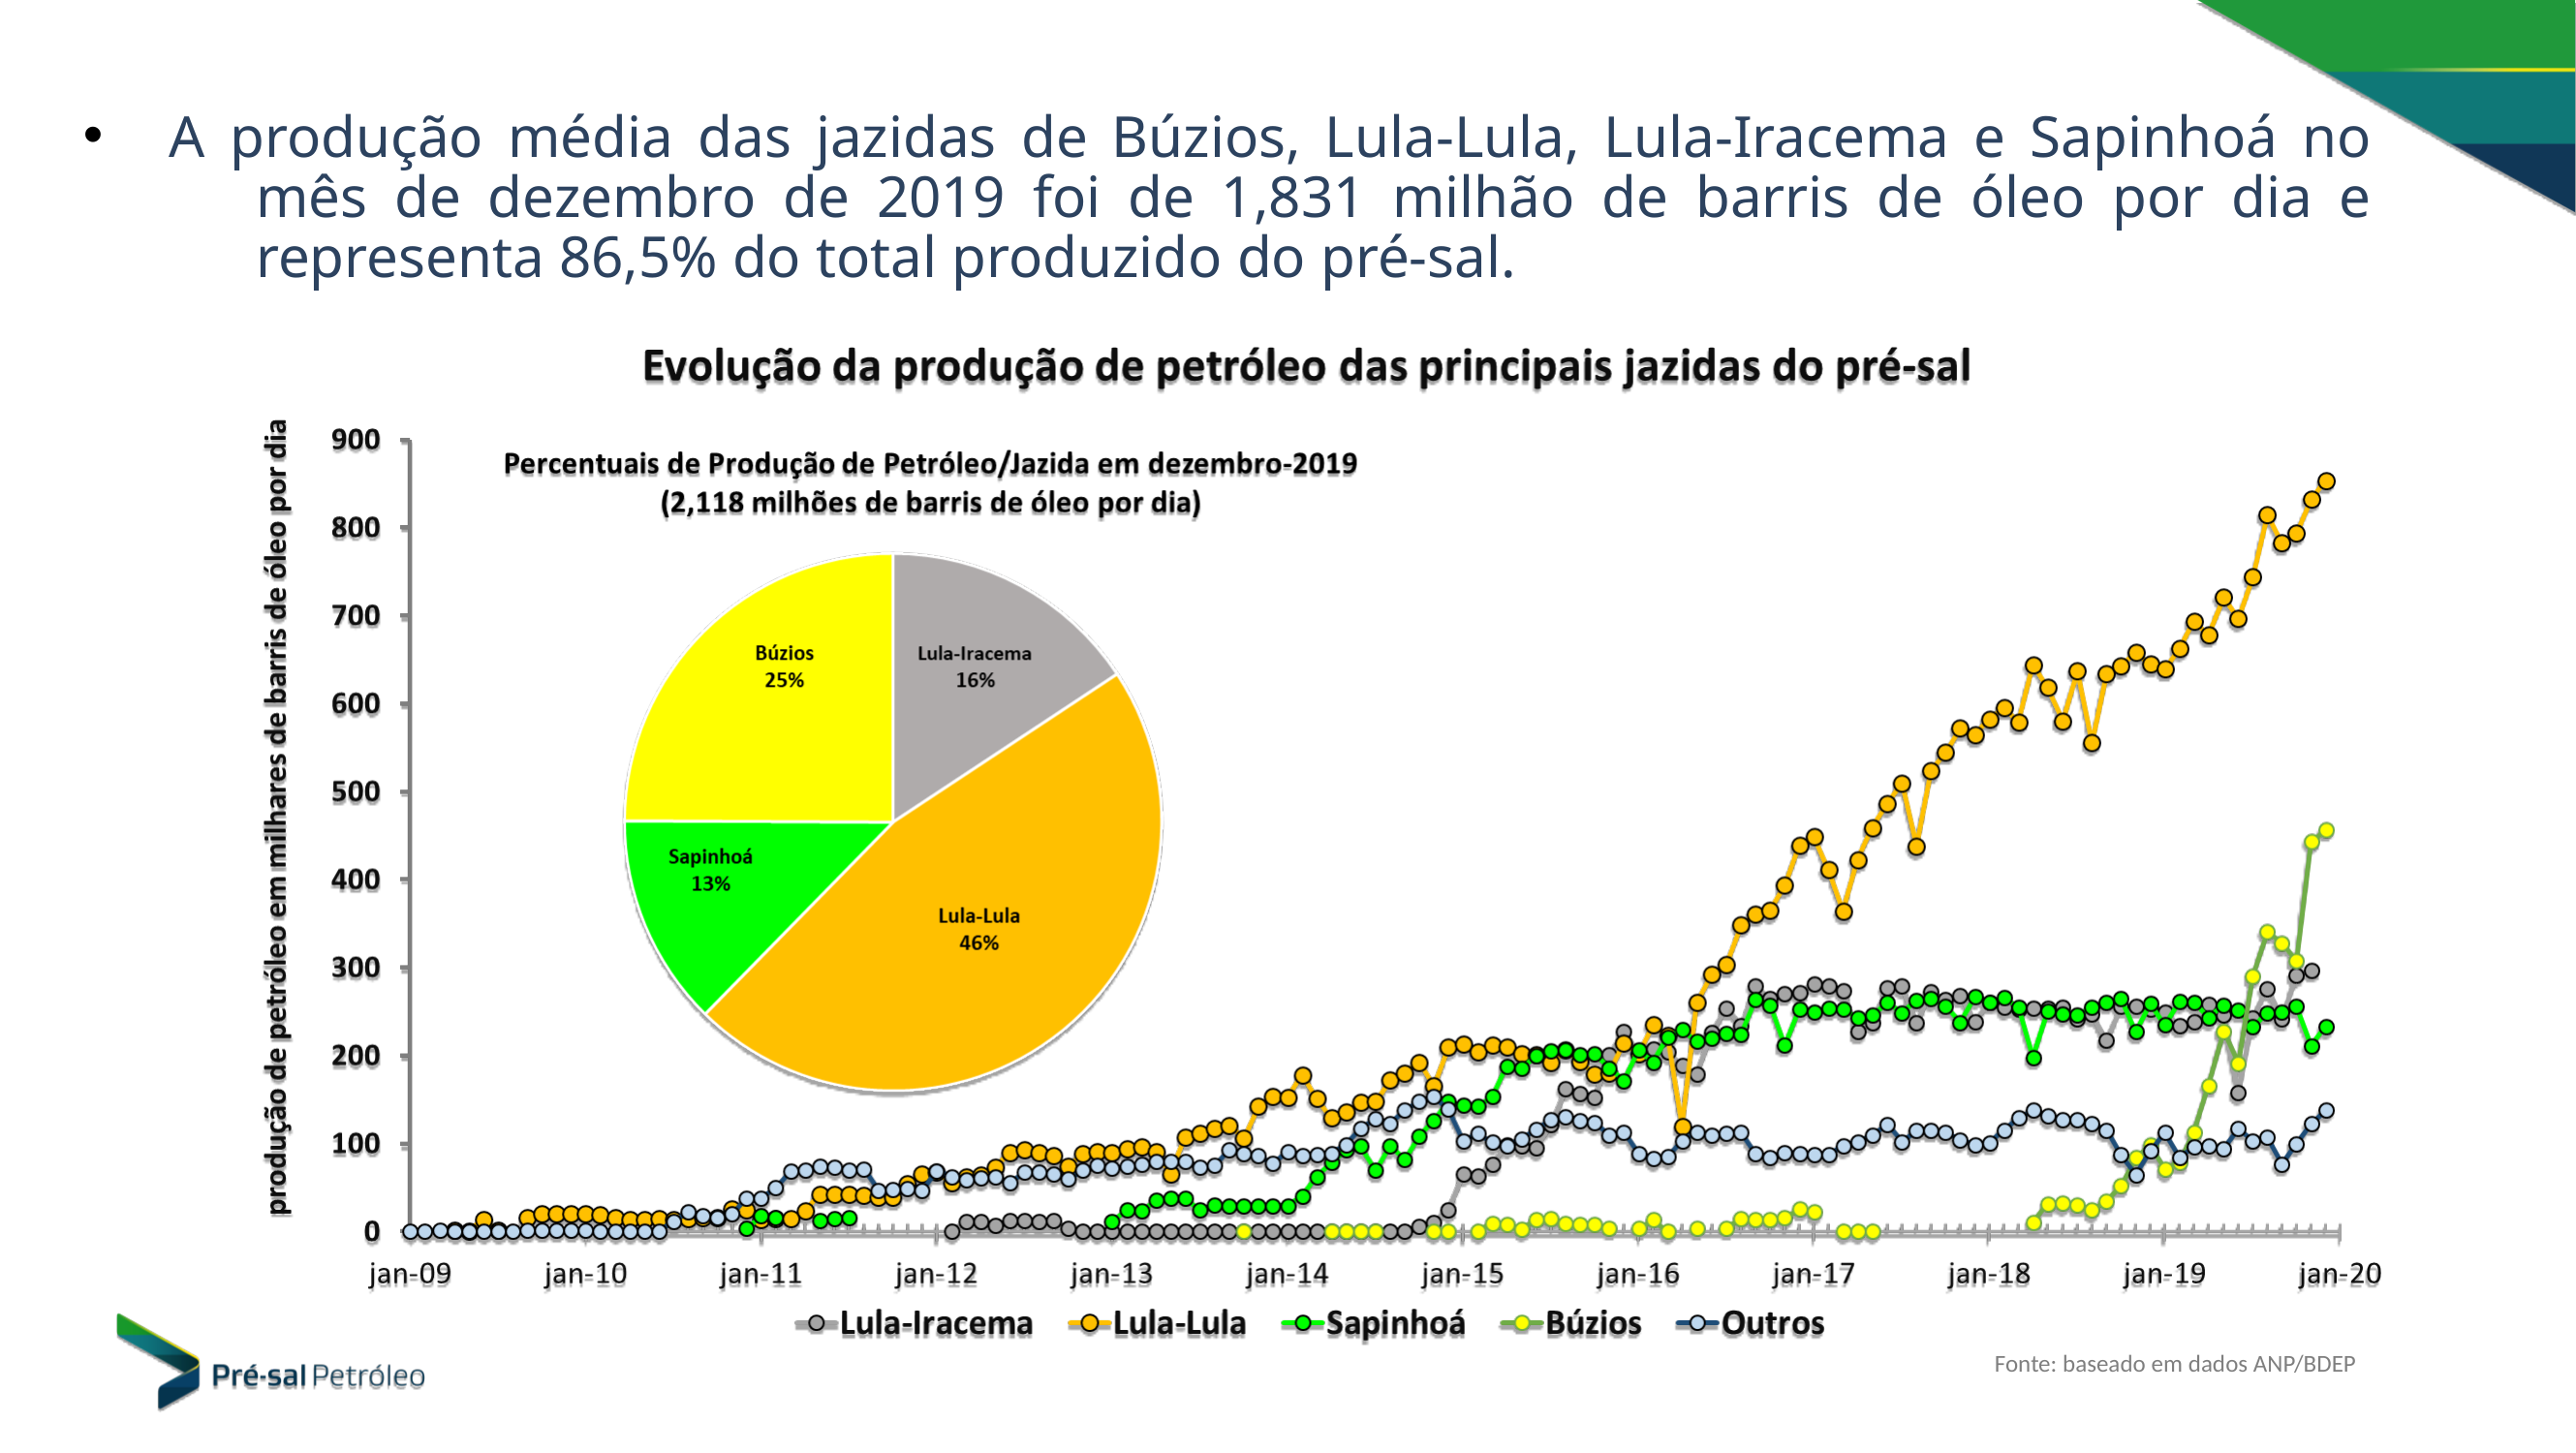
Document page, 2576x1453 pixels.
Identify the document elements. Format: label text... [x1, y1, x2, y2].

text_box A produção média das jazidas de Búzios, Lula-Lula, Lula-Iracema e Sapinhoá no mês de dezembro de 2019 foi de 1,831 milhão de barris de óleo por dia e representa 86,5% do total produzido do pré-sal. [68, 100, 2387, 330]
text_box Fonte: baseado em dados ANP/BDEP [1979, 1340, 2374, 1385]
picture [221, 319, 2394, 1363]
